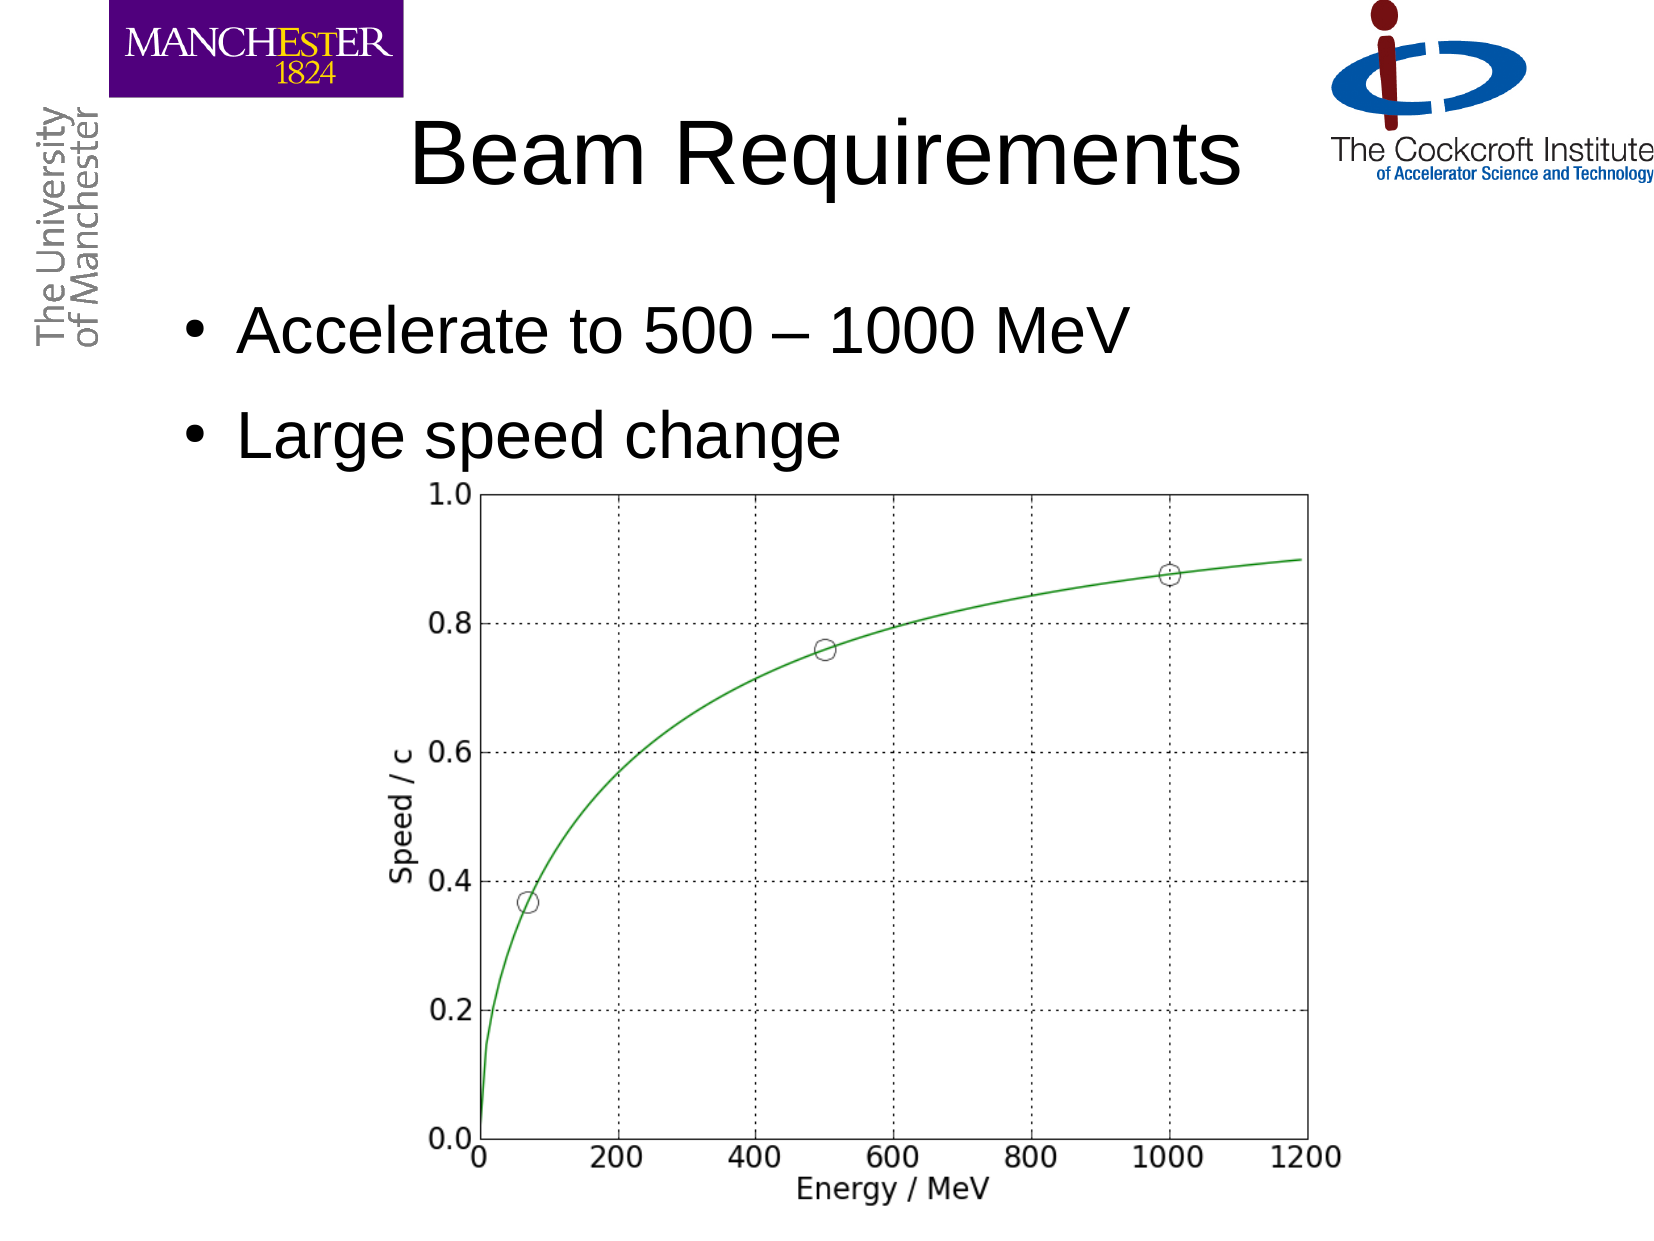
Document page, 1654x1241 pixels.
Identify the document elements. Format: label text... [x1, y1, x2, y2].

title Beam Requirements [82, 49, 1571, 257]
picture [0, 0, 404, 347]
list Accelerate to 500 – 1000 MeV Large speed change [165, 293, 1654, 1112]
picture [346, 1112, 1414, 1219]
picture [1331, 0, 1654, 183]
